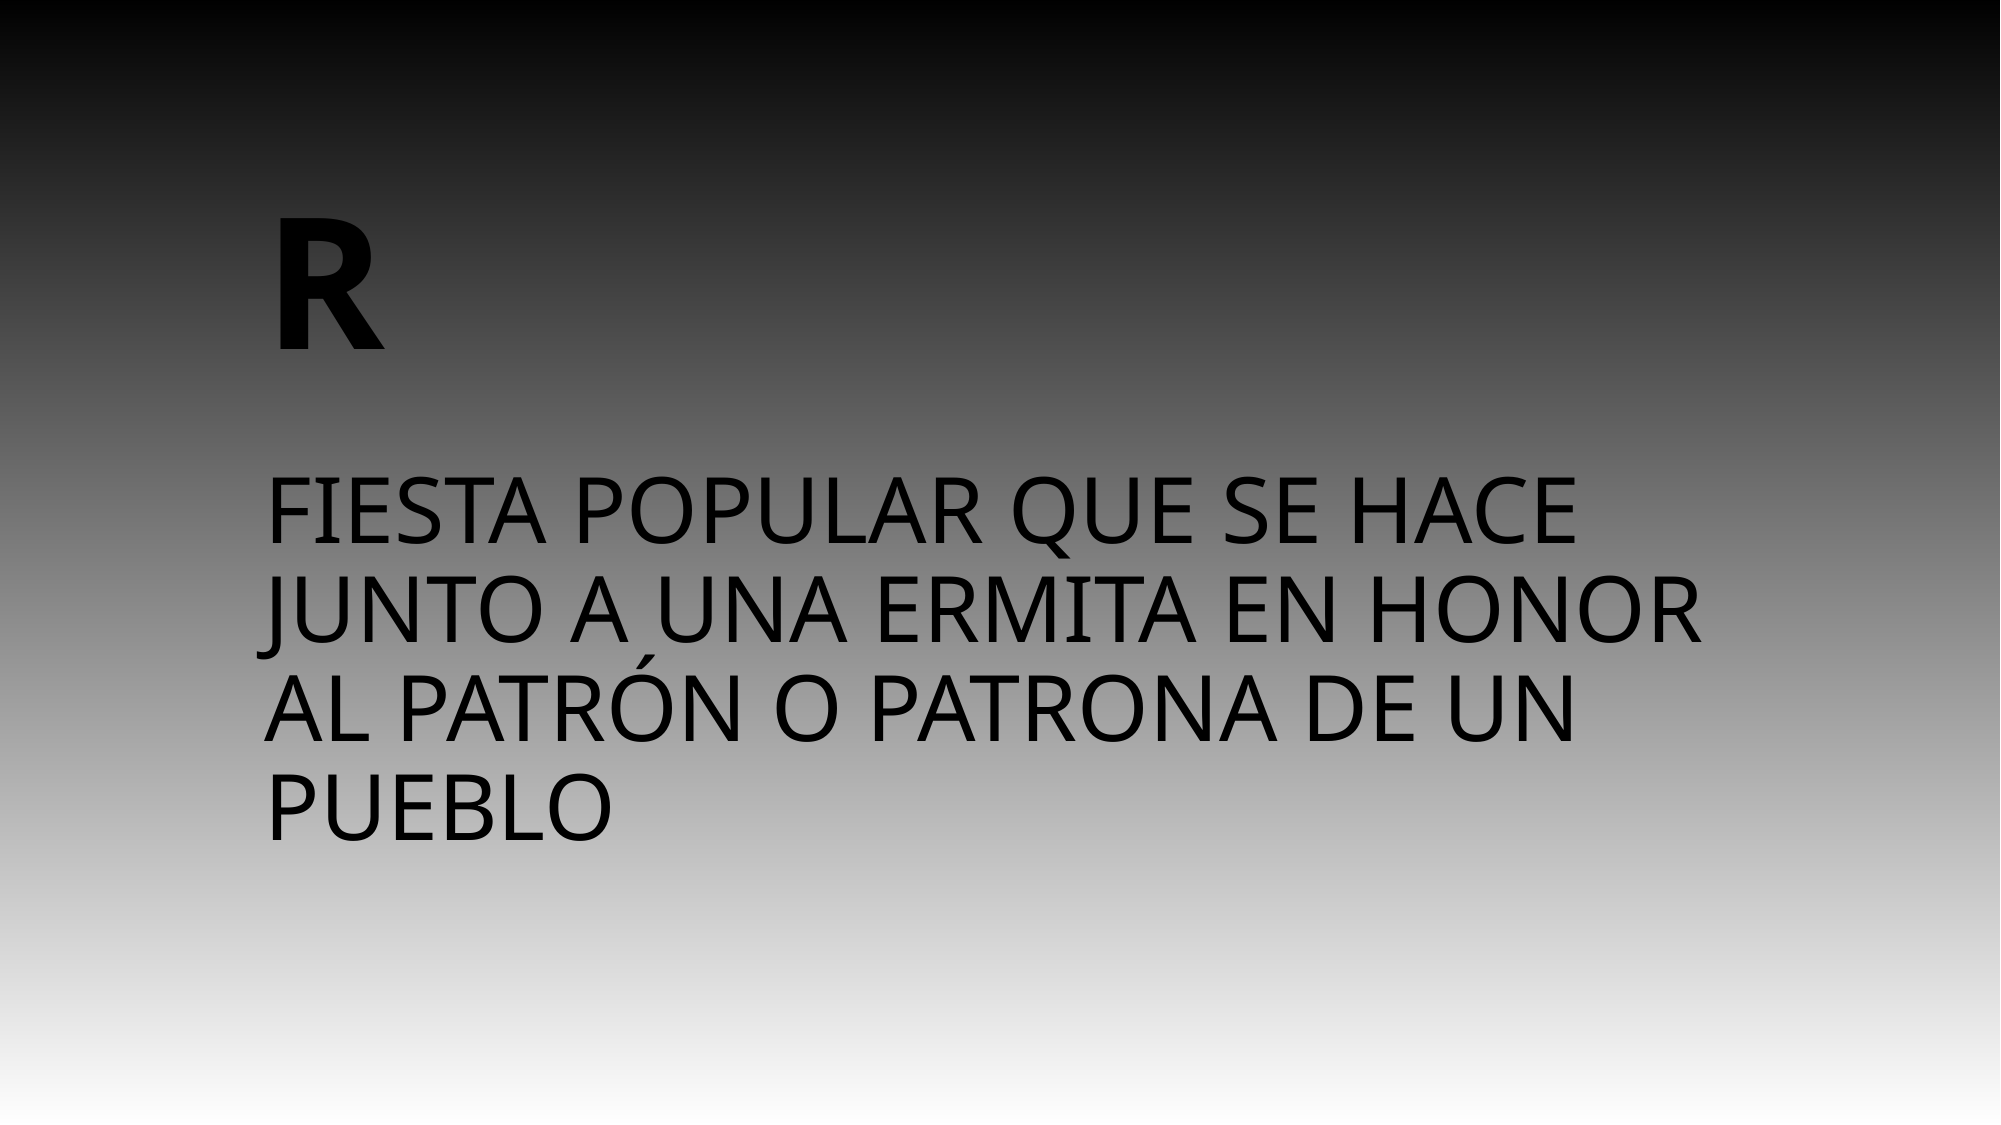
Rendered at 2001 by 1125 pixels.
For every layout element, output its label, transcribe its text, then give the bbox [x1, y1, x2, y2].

title R [249, 184, 1750, 418]
subtitle FIESTA POPULAR QUE SE HACE JUNTO A UNA ERMITA EN HONOR AL PATRÓN O PATRONA DE UN PUEBLO [249, 456, 1750, 819]
